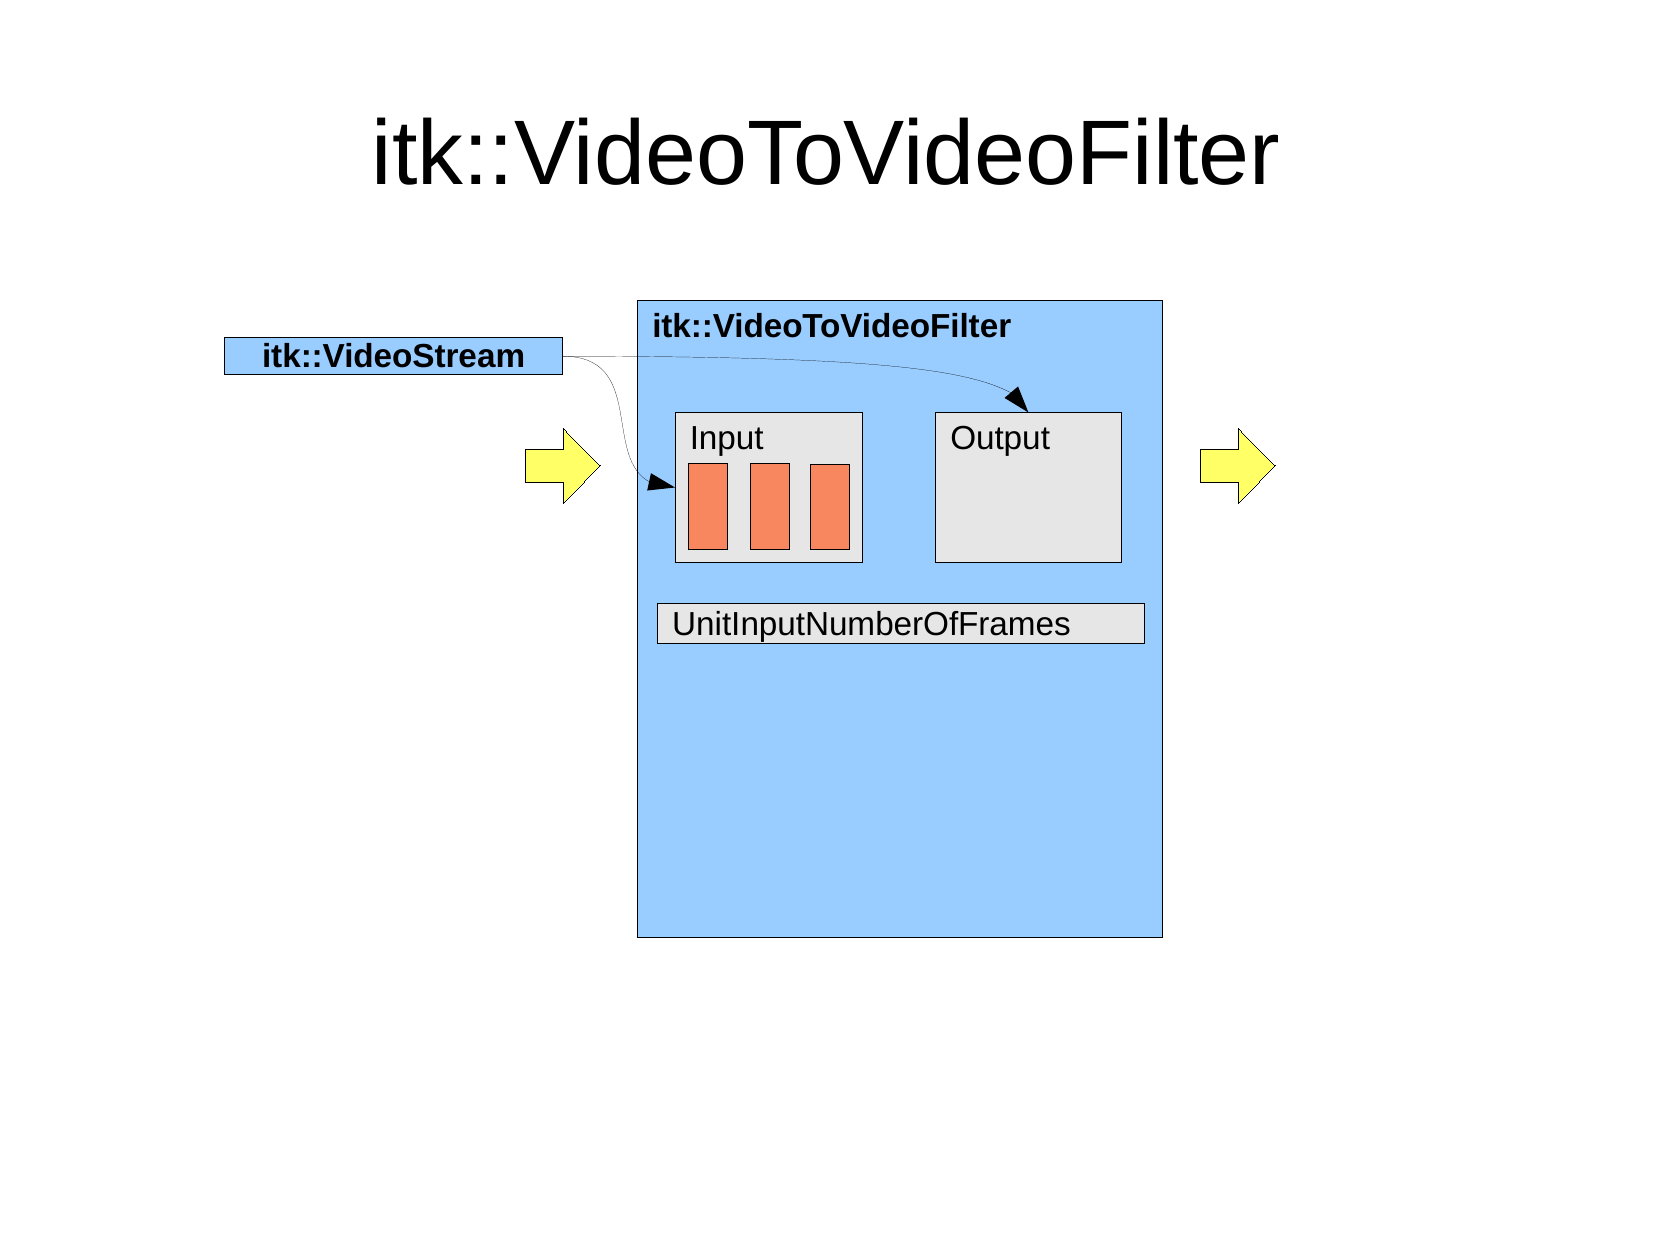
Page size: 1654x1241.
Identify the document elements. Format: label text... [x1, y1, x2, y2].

title itk::VideoToVideoFilter [82, 56, 1571, 250]
text_box [525, 428, 601, 504]
text_box [688, 463, 728, 550]
text_box [810, 464, 850, 550]
text_box [1200, 428, 1276, 504]
text_box itk::VideoToVideoFilter [637, 300, 1163, 938]
text_box [750, 463, 790, 550]
text_box Input [675, 412, 863, 563]
text_box itk::VideoStream [224, 337, 563, 375]
text_box Output [935, 412, 1122, 563]
text_box UnitInputNumberOfFrames [657, 603, 1145, 644]
